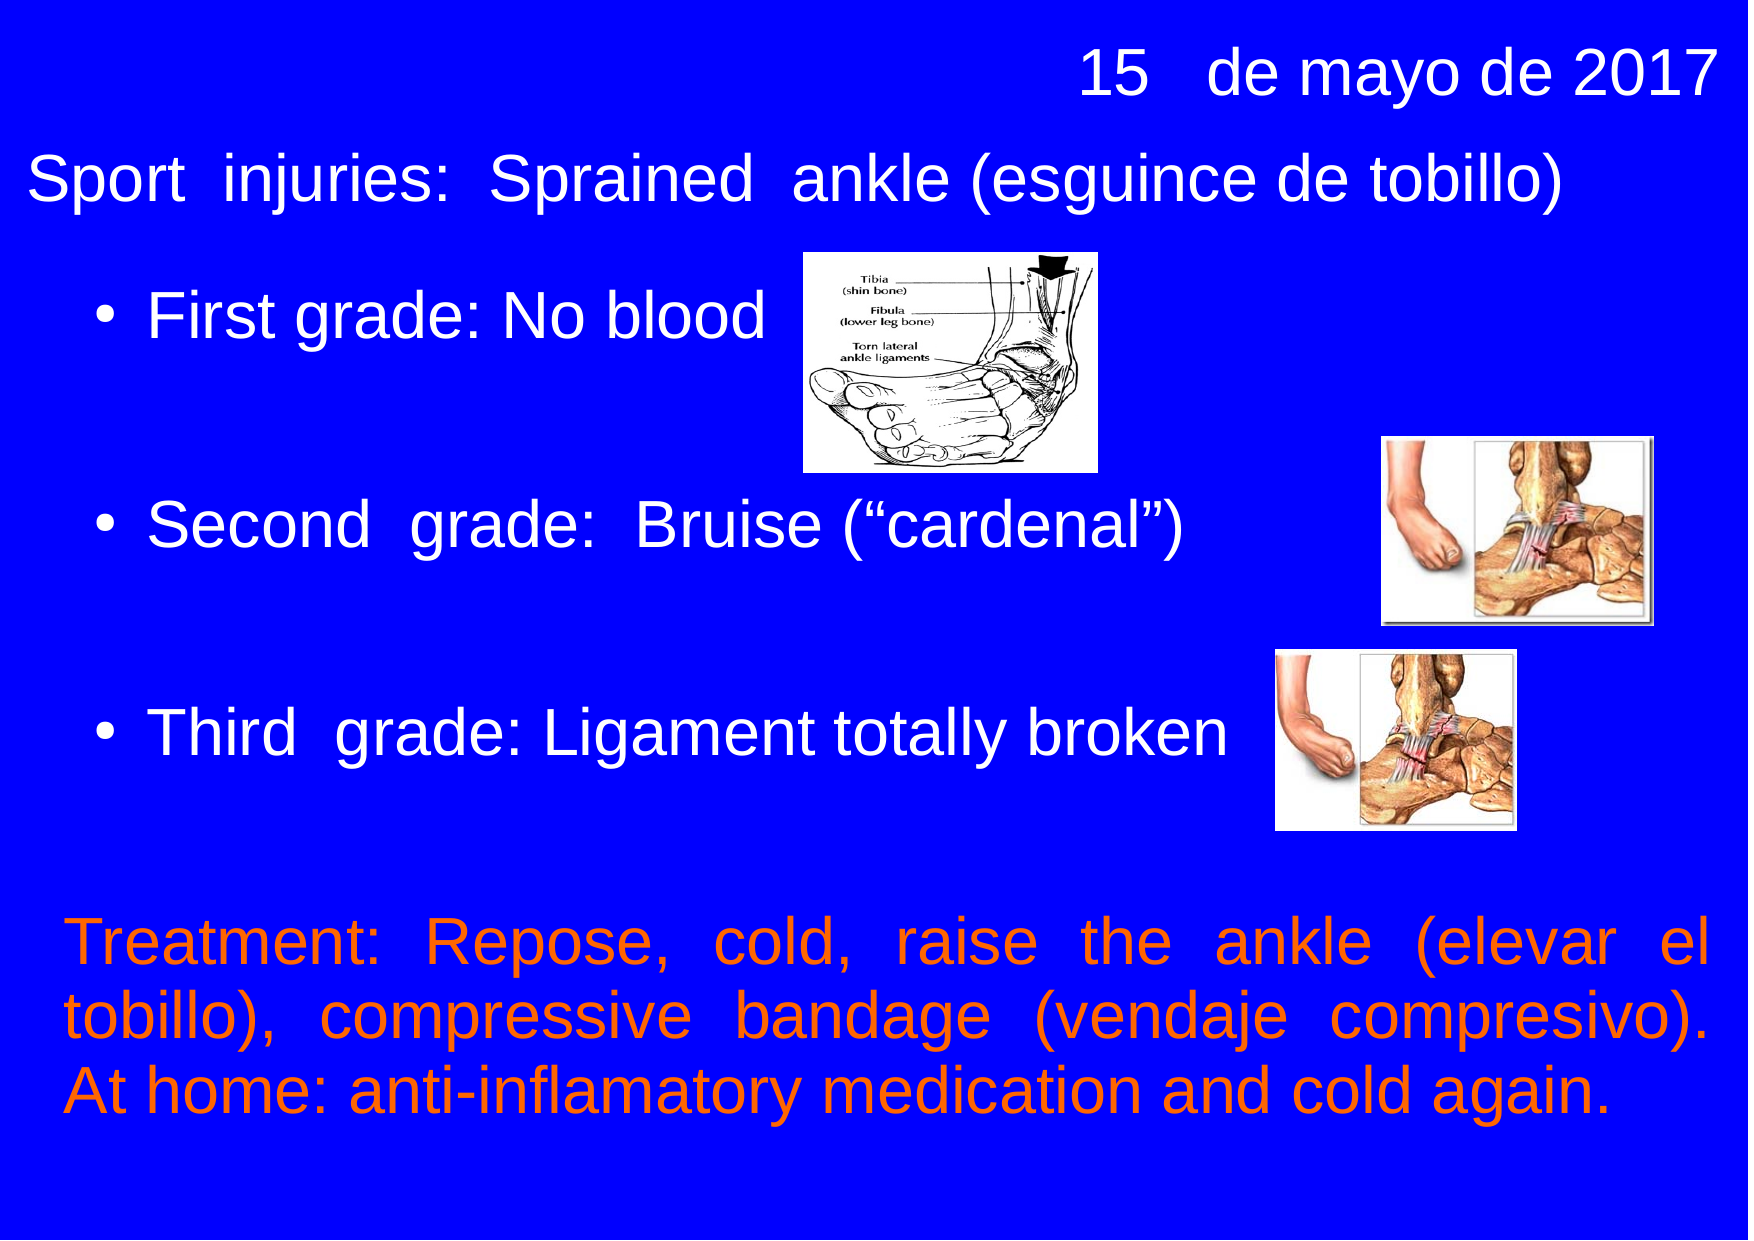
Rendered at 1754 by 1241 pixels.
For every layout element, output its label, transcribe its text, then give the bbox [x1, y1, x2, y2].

picture [1381, 436, 1654, 626]
picture [803, 252, 1098, 473]
list First grade: No blood Second grade: Bruise (“cardenal”) Third grade: Ligament totally broken [75, 278, 1418, 591]
picture [1275, 649, 1517, 831]
title Sport injuries: Sprained ankle (esguince de tobillo) [0, 120, 1689, 237]
title Treatment: Repose, cold, raise the ankle (elevar el tobillo), compressive bandage (vendaje compresivo). At home: anti-inflamatory medication and cold again. [63, 903, 1713, 1128]
title 15 de mayo de 2017 [925, 23, 1754, 122]
